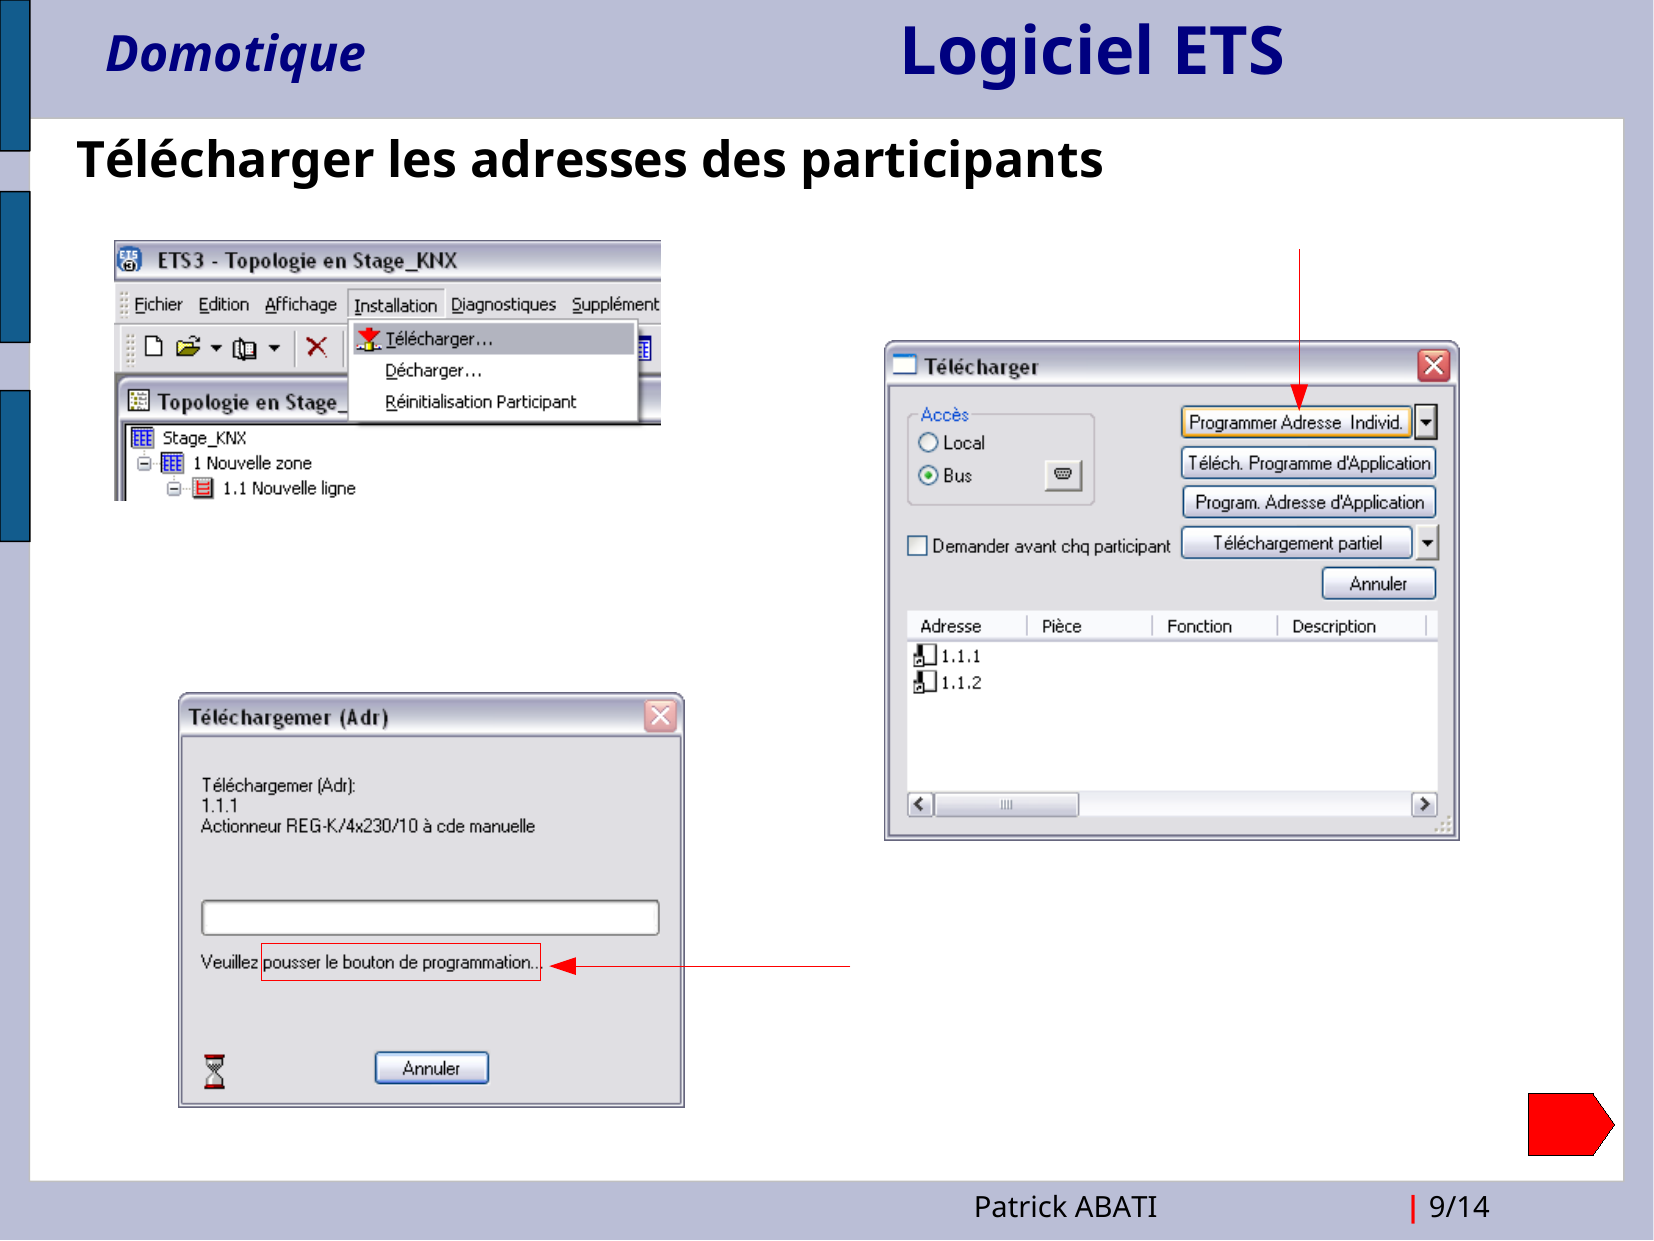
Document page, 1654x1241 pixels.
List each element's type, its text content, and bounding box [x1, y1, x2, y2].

picture [114, 240, 661, 501]
picture [884, 340, 1460, 841]
text_box [1528, 1093, 1615, 1156]
picture [178, 692, 685, 1108]
text_box Télécharger les adresses des participants [61, 125, 1621, 196]
